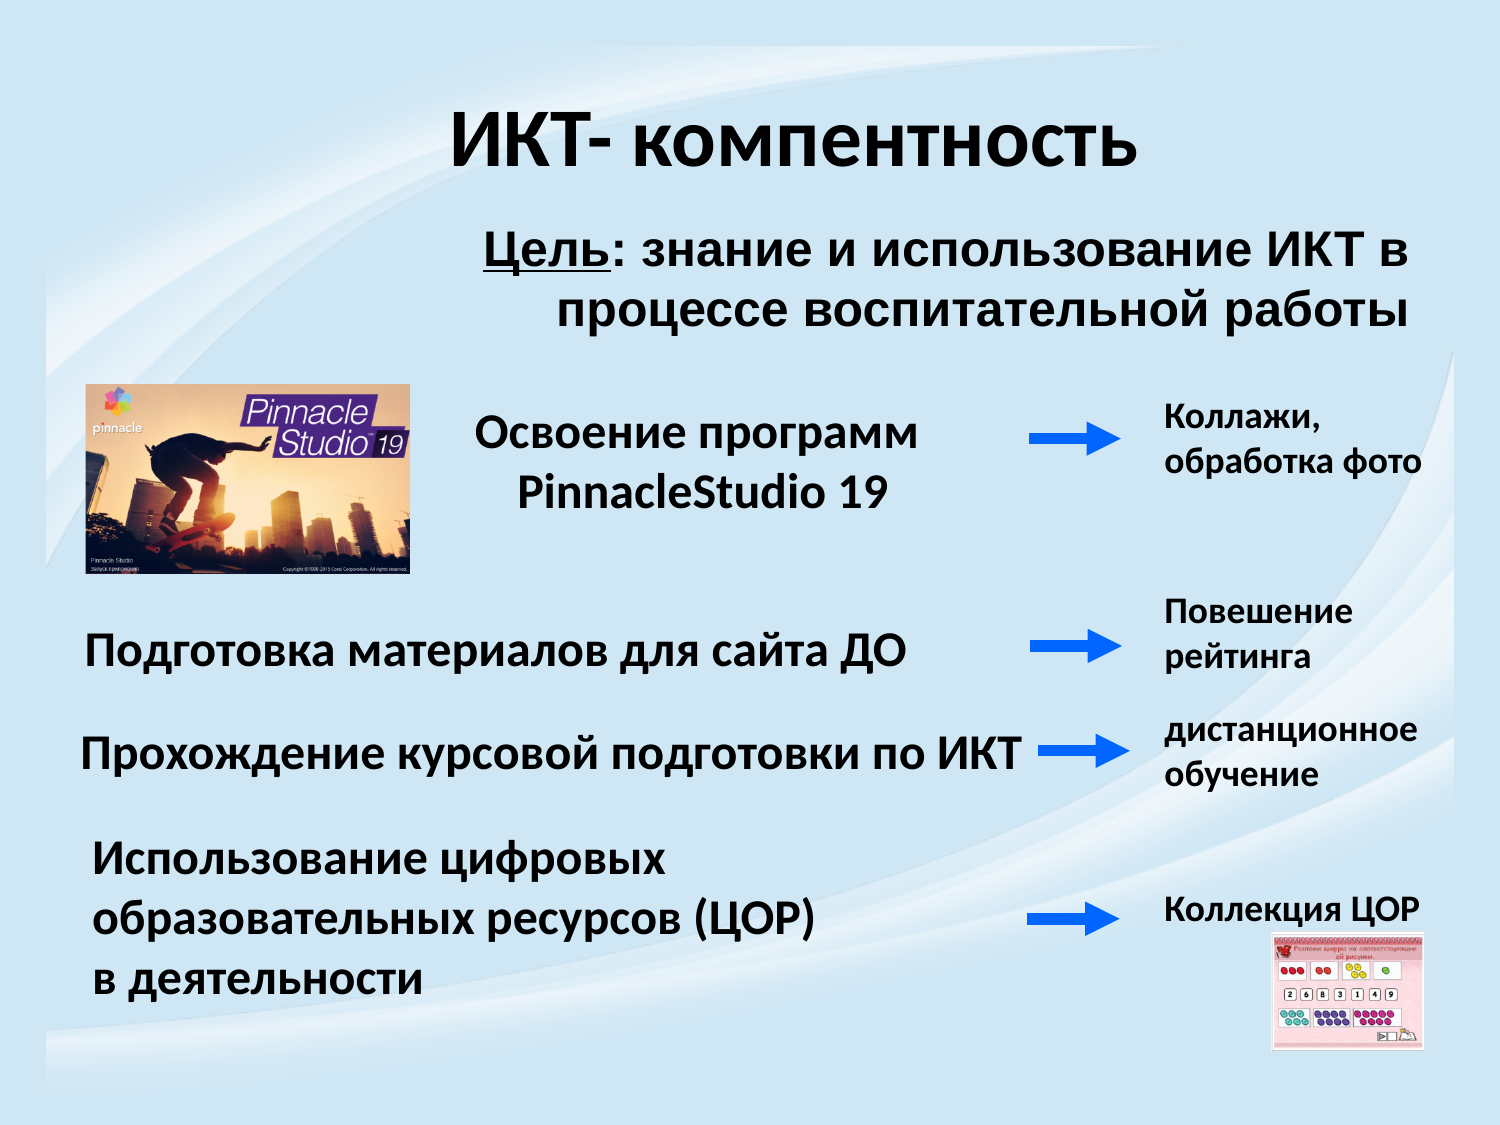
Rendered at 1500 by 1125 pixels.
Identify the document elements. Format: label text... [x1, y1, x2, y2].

text_box Коллажи, обработка фото Повешение рейтинга дистанционное обучение Коллекция ЦОР [1149, 384, 1442, 937]
text_box Прохождение курсовой подготовки по ИКТ [65, 712, 1038, 787]
text_box ИКТ- компентность [435, 76, 1155, 192]
text_box Освоение программ PinnacleStudio 19 [460, 390, 946, 526]
text_box Использование цифровых образовательных ресурсов (ЦОР) в деятельности [77, 817, 832, 1013]
text_box Подготовка материалов для сайта ДО [69, 609, 922, 685]
picture [46, 46, 1454, 1125]
text_box Цель: знание и использование ИКТ в процессе воспитательной работы [446, 209, 1425, 345]
